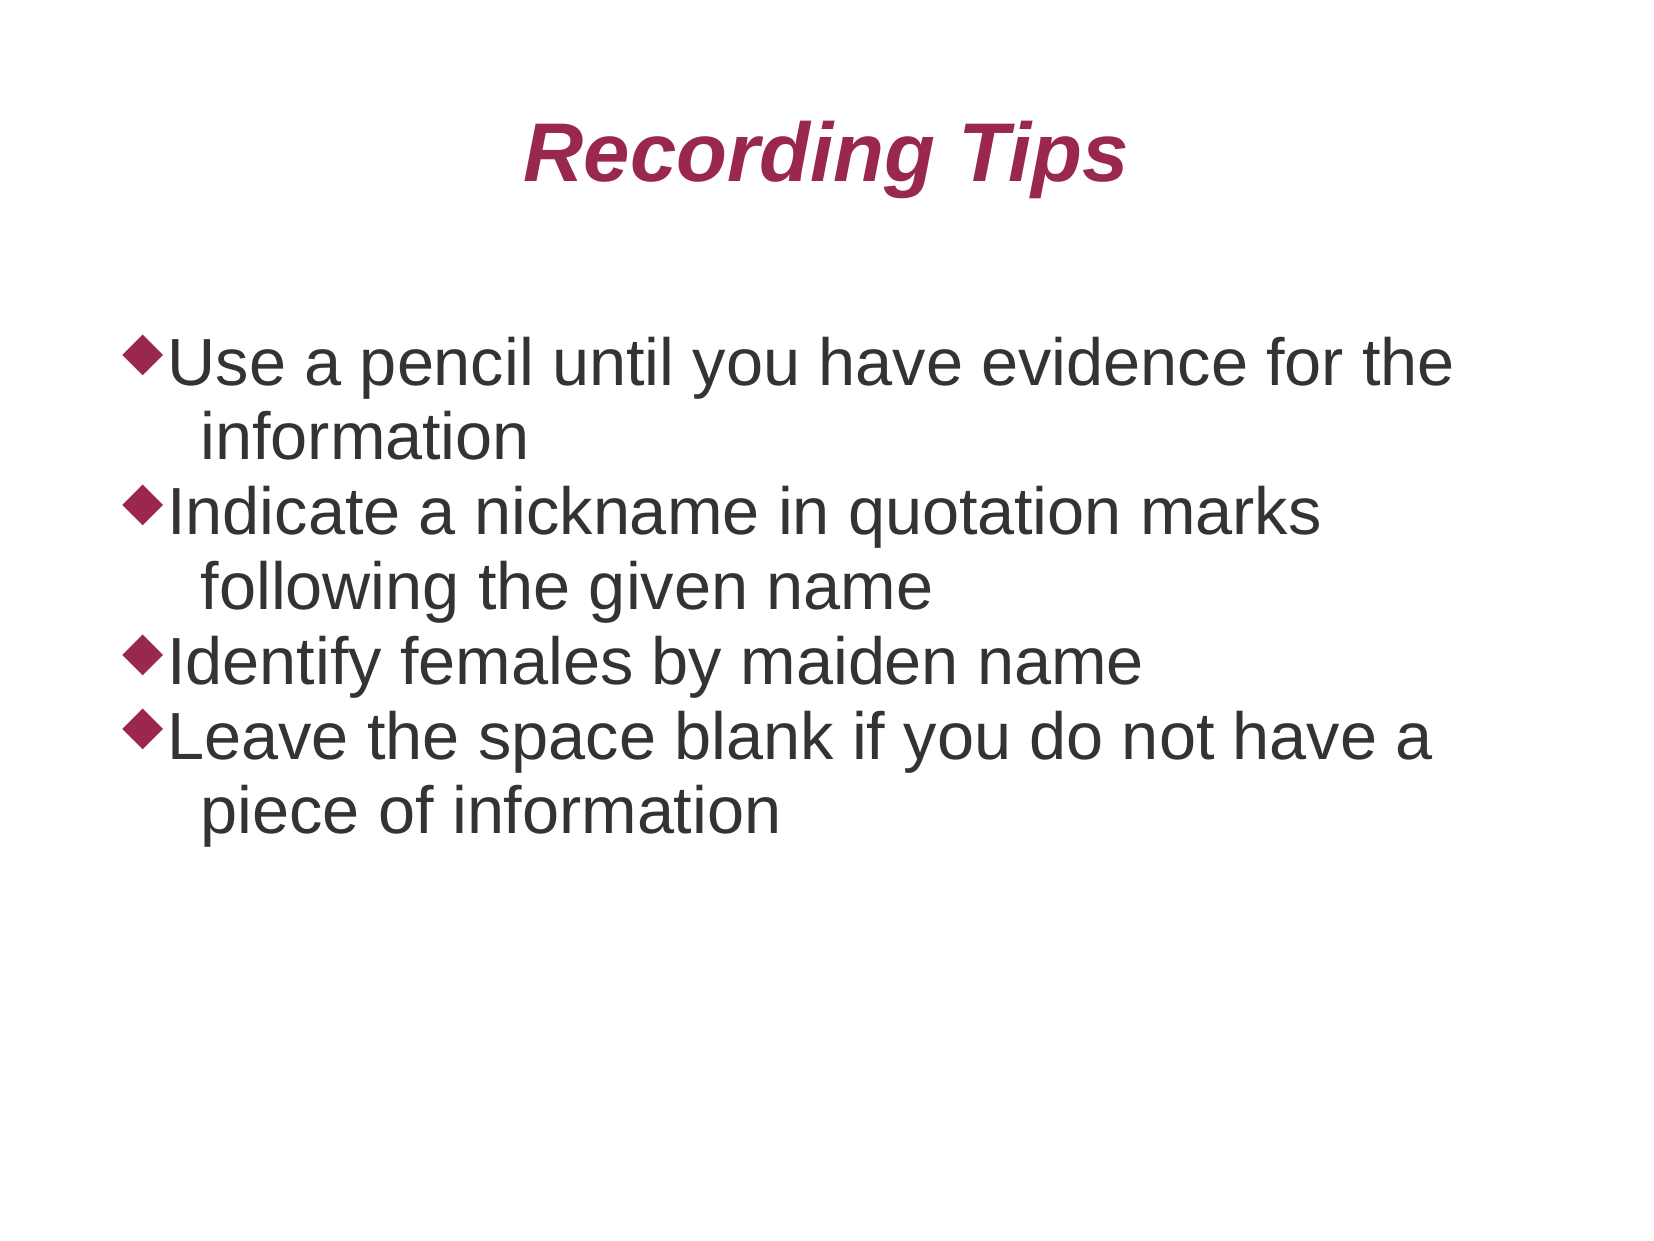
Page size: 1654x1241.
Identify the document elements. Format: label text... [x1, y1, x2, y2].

list Use a pencil until you have evidence for the information Indicate a nickname in quotation marks following the given name Identify females by maiden name Leave the space blank if you do not have a piece of information [118, 324, 1571, 990]
title Recording Tips [82, 56, 1571, 250]
